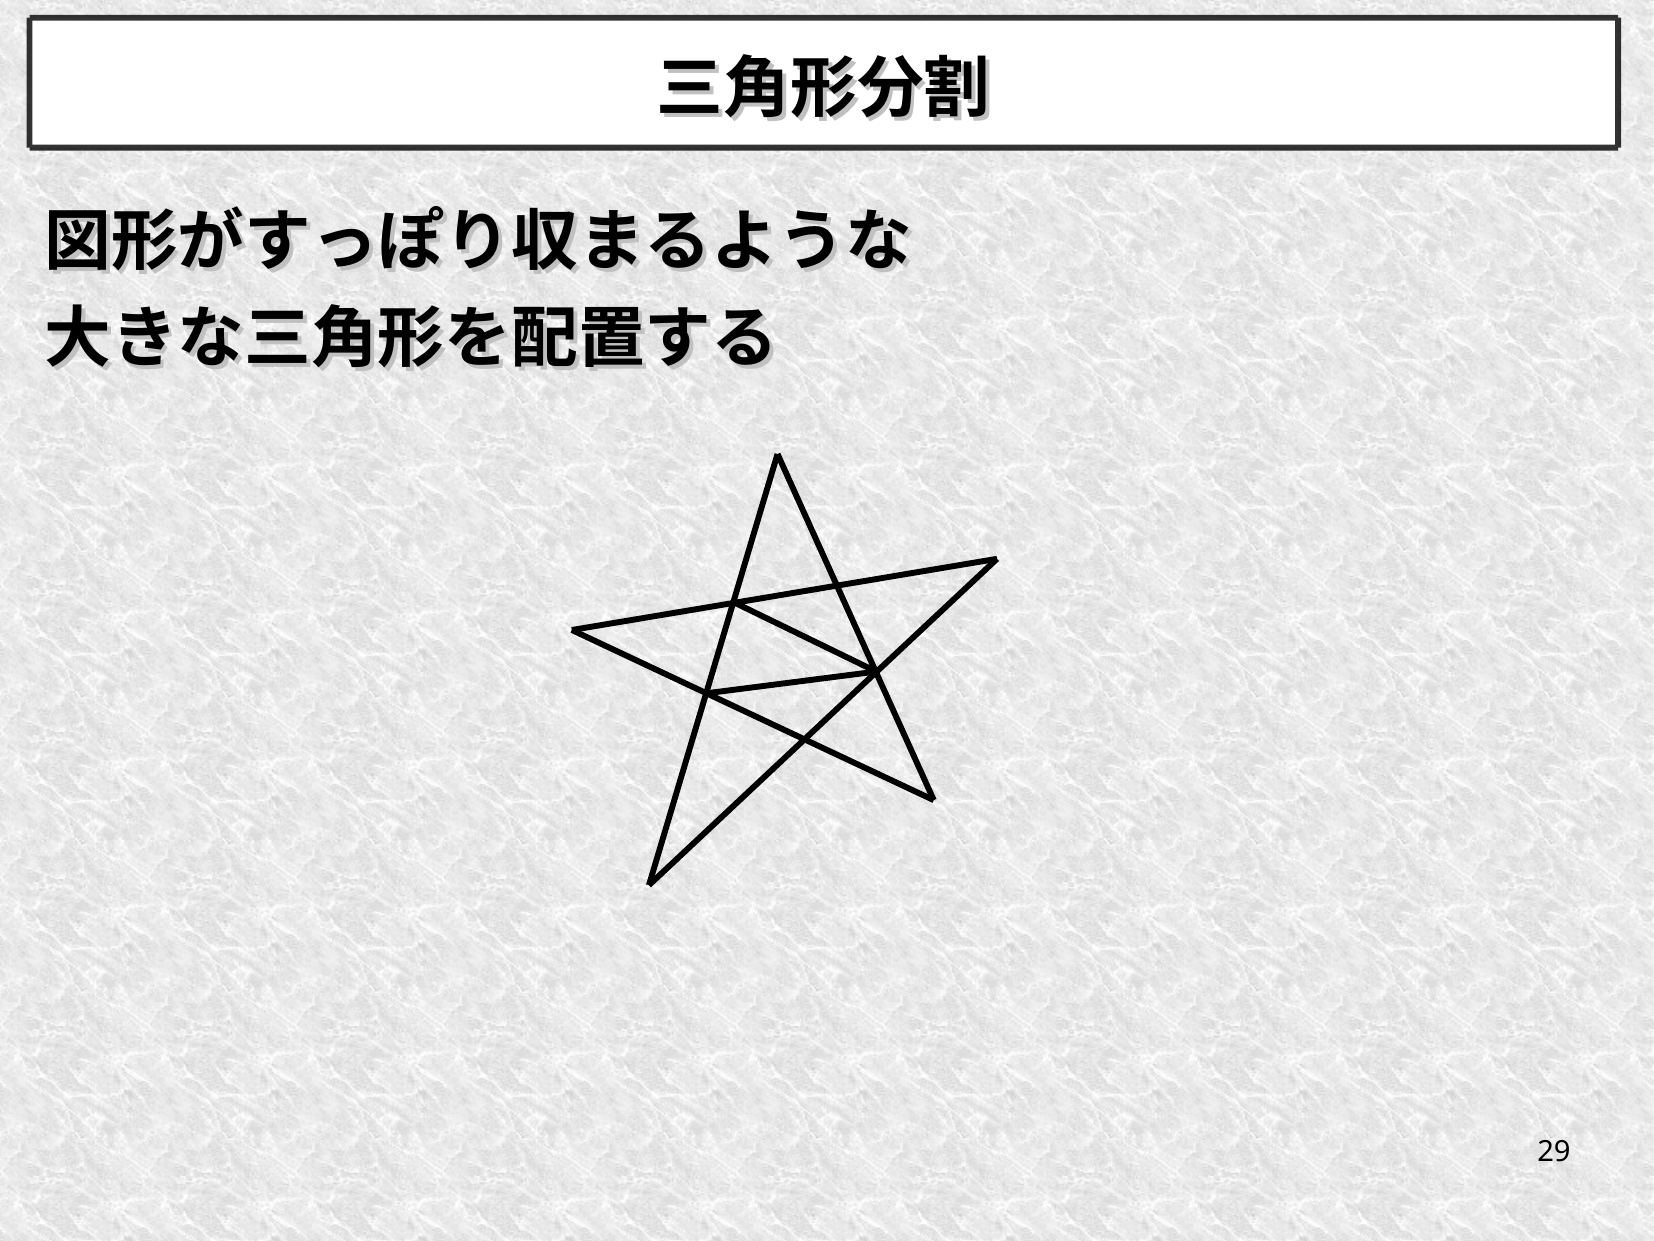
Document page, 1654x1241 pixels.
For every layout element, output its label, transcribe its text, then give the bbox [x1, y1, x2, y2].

text_box 三角形分割 [29, 17, 1619, 148]
text_box 図形がすっぽり収まるような 大きな三角形を配置する [29, 179, 999, 355]
picture [0, 0, 1654, 1241]
